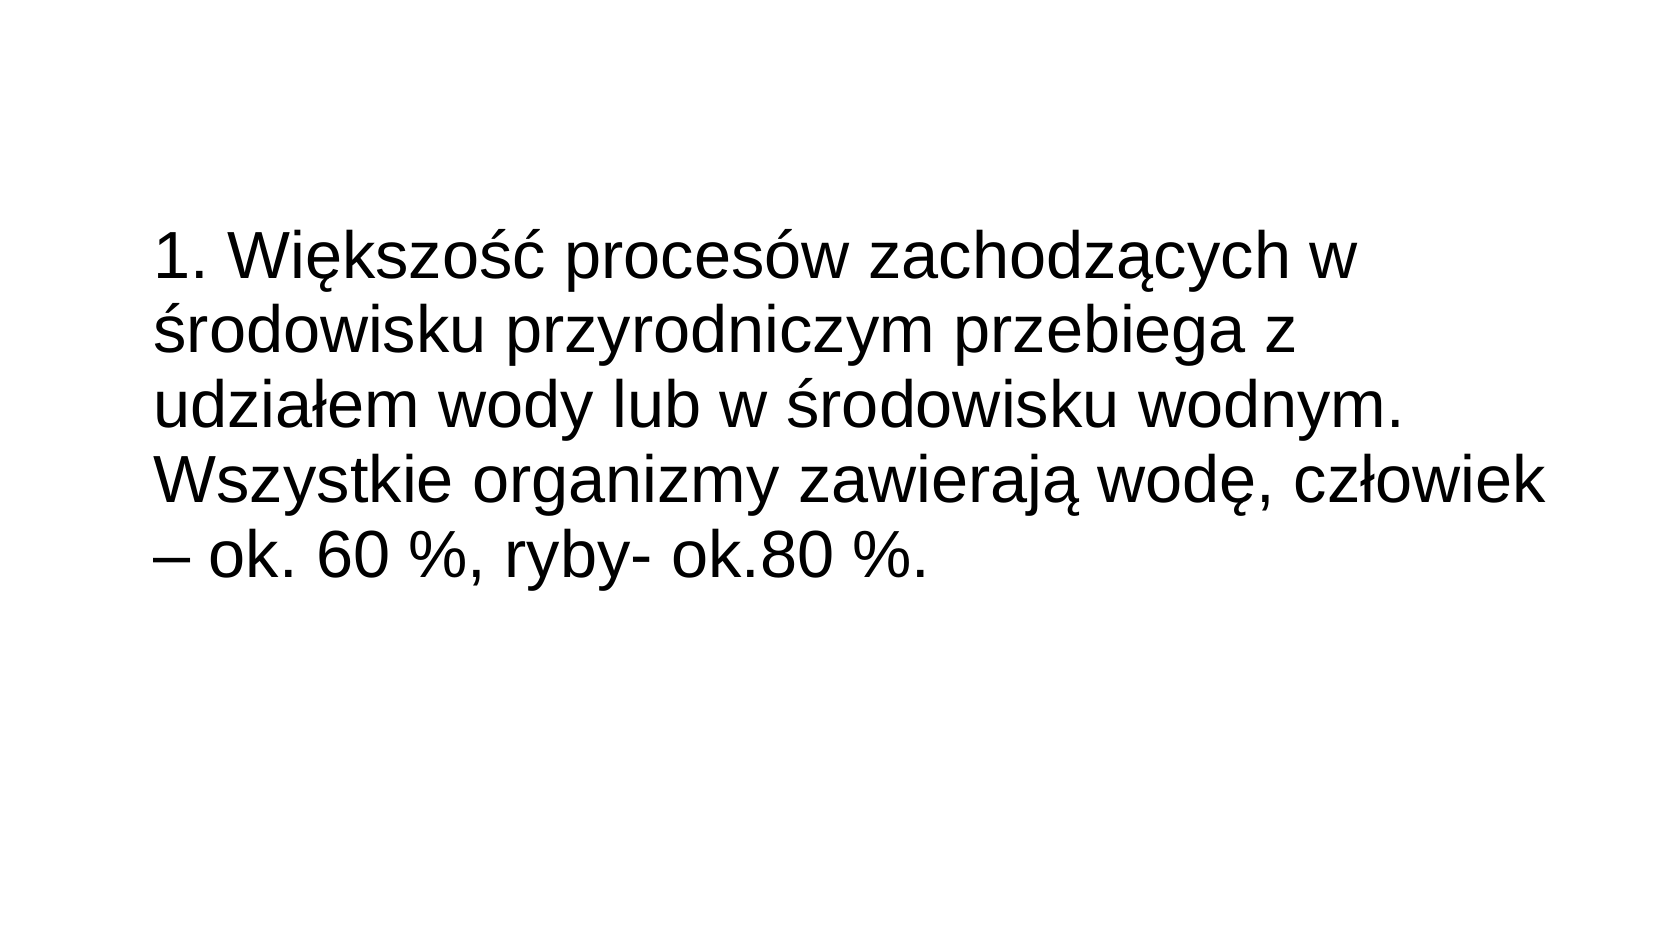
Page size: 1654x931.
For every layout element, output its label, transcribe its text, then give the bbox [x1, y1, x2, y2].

list 1. Większość procesów zachodzących w środowisku przyrodniczym przebiega z udziałem wody lub w środowisku wodnym. Wszystkie organizmy zawierają wodę, człowiek – ok. 60 %, ryby- ok.80 %. [82, 217, 1571, 758]
